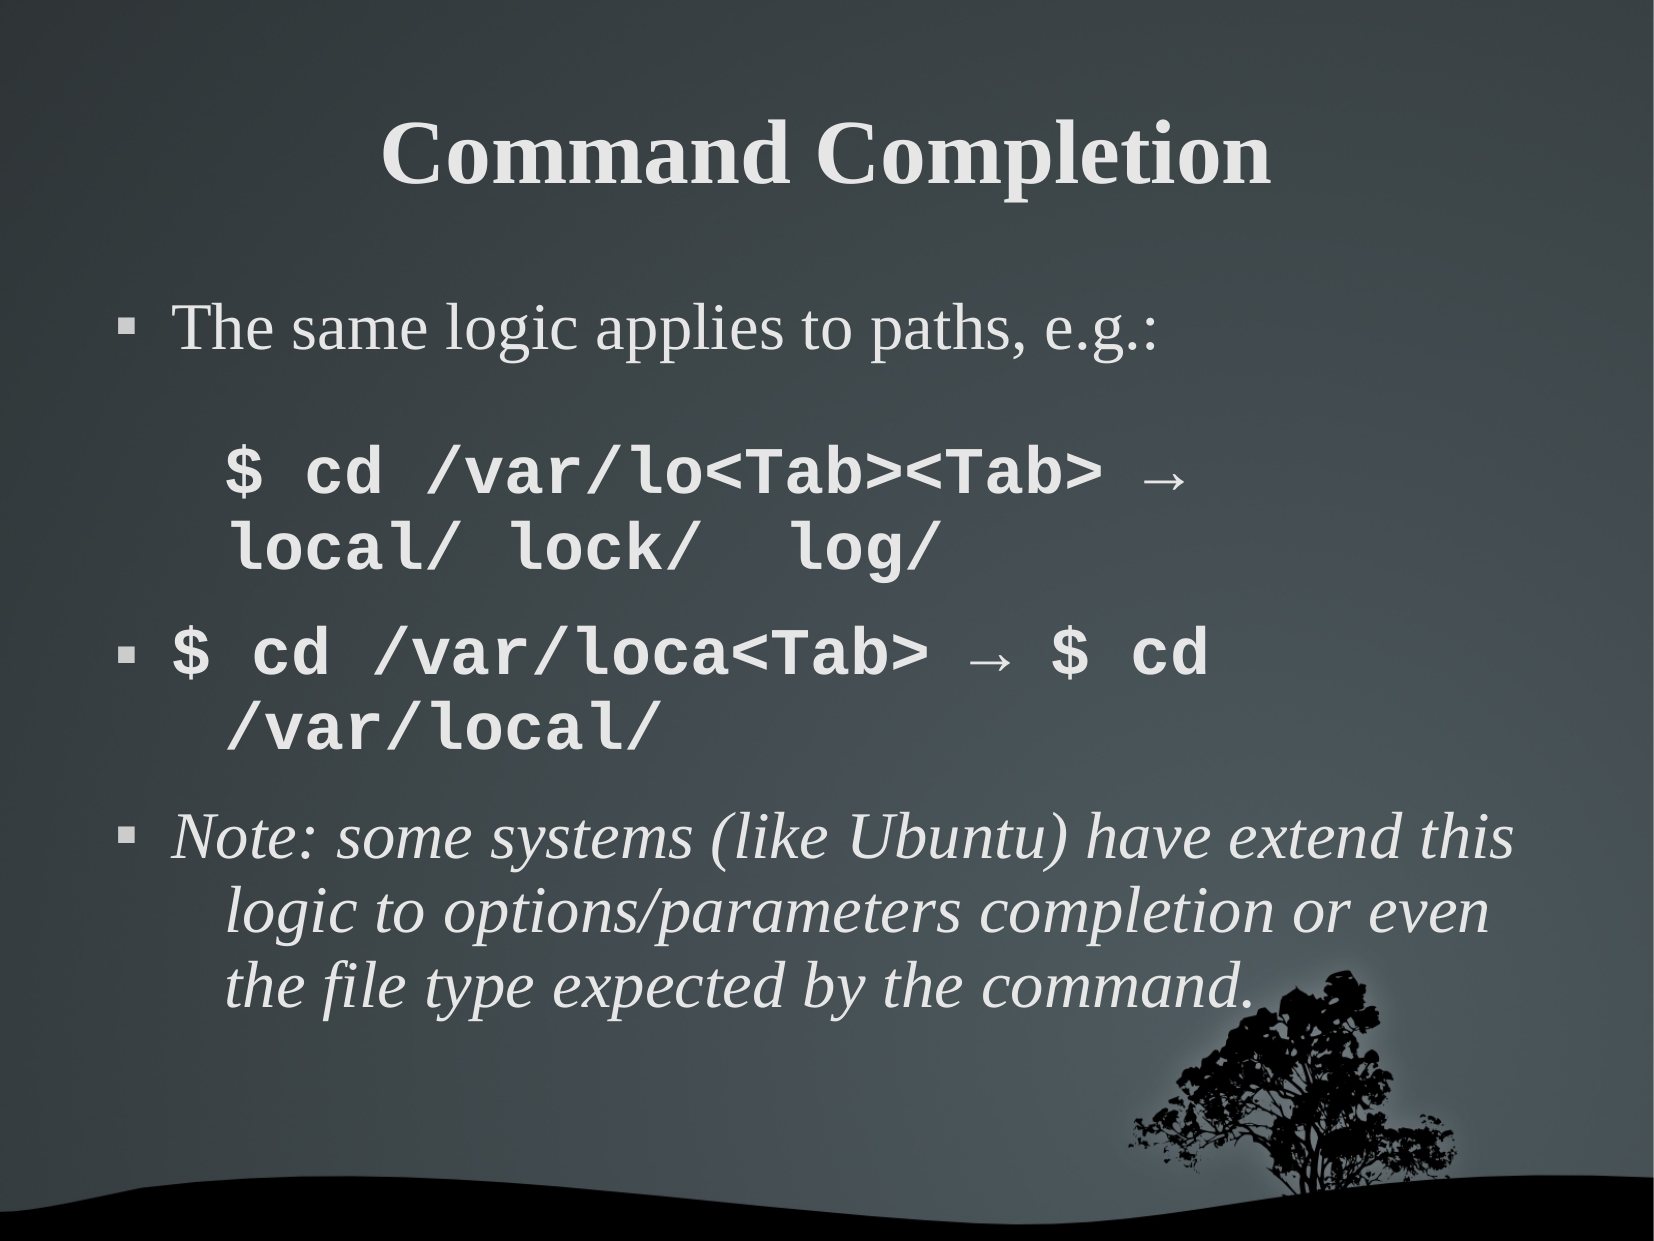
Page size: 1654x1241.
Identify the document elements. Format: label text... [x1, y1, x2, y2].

list The same logic applies to paths, e.g.: $ cd /var/lo<Tab><Tab> → local/ lock/ log/ $ cd /var/loca<Tab> → $ cd /var/local/ Note: some systems (like Ubuntu) have extend this logic to options/parameters completion or even the file type expected by the command. [82, 290, 1571, 1241]
picture [0, 0, 1654, 1241]
title Command Completion [82, 19, 1571, 287]
